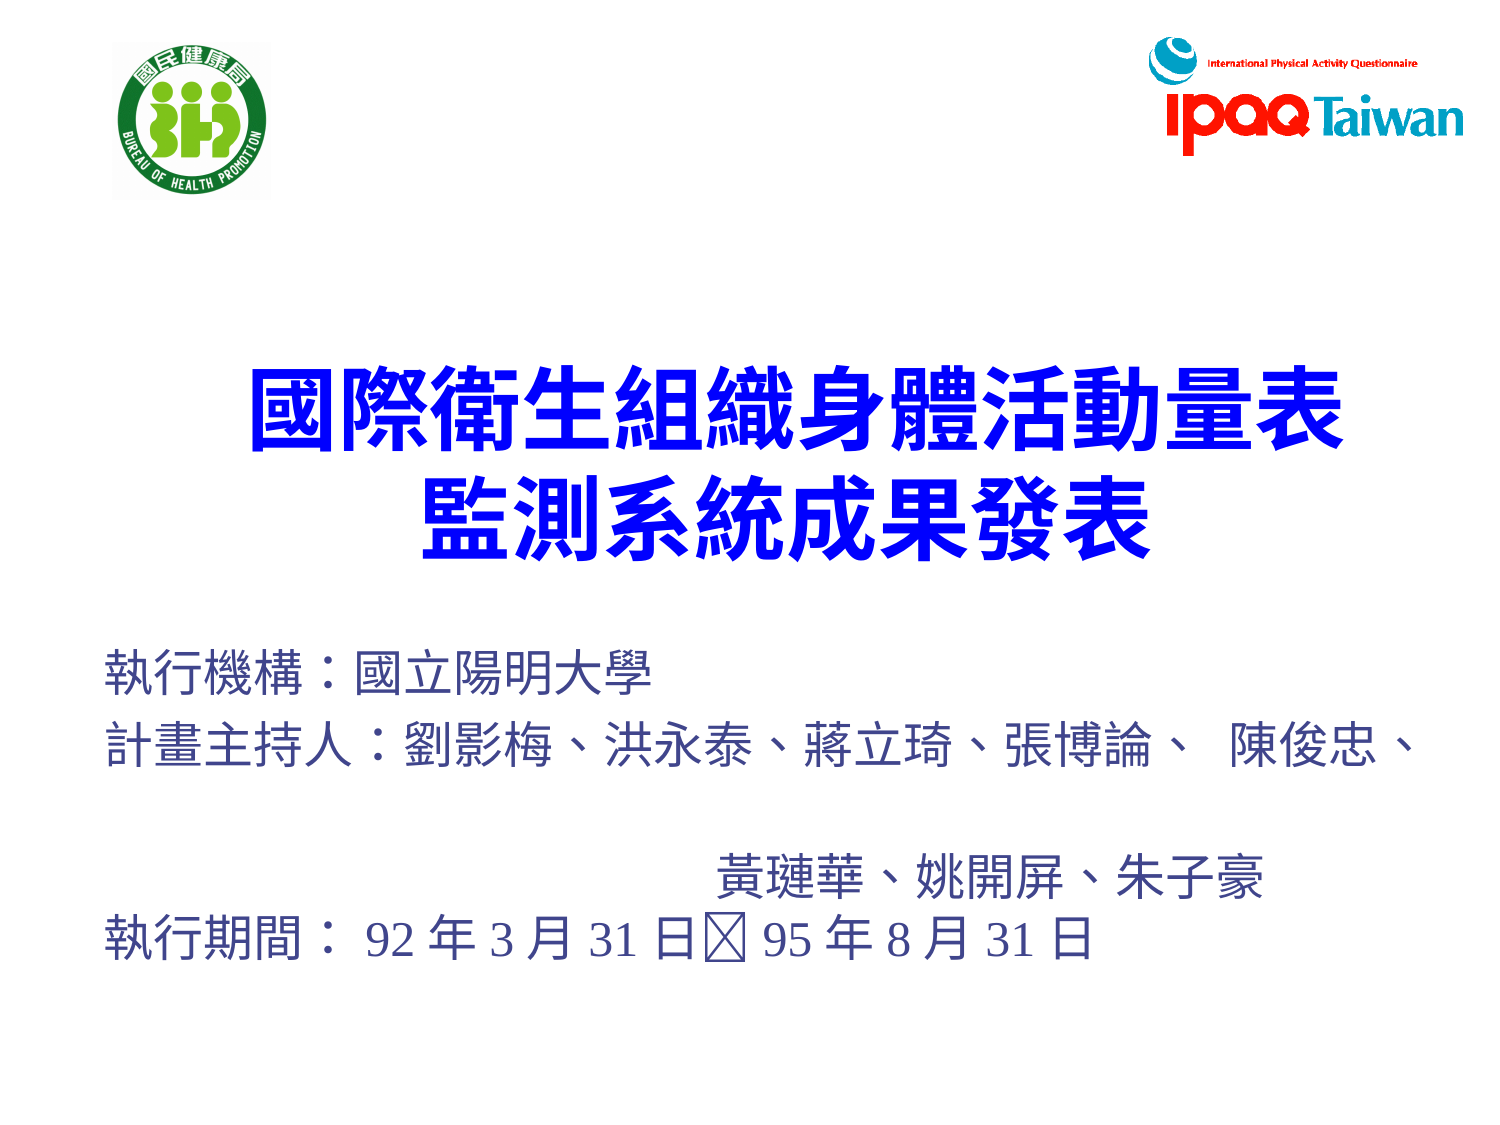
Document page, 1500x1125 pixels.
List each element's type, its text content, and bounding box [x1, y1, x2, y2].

text_box 執行機構：國立陽明大學 計畫主持人：劉影梅、洪永泰、蔣立琦、張博論、 陳俊忠、 黃璉華、姚開屏、朱子豪 執行期間：92年3月31日95年8月31日 [88, 645, 1435, 952]
title 國際衛生組織身體活動量表 監測系統成果發表 [159, 338, 1435, 580]
